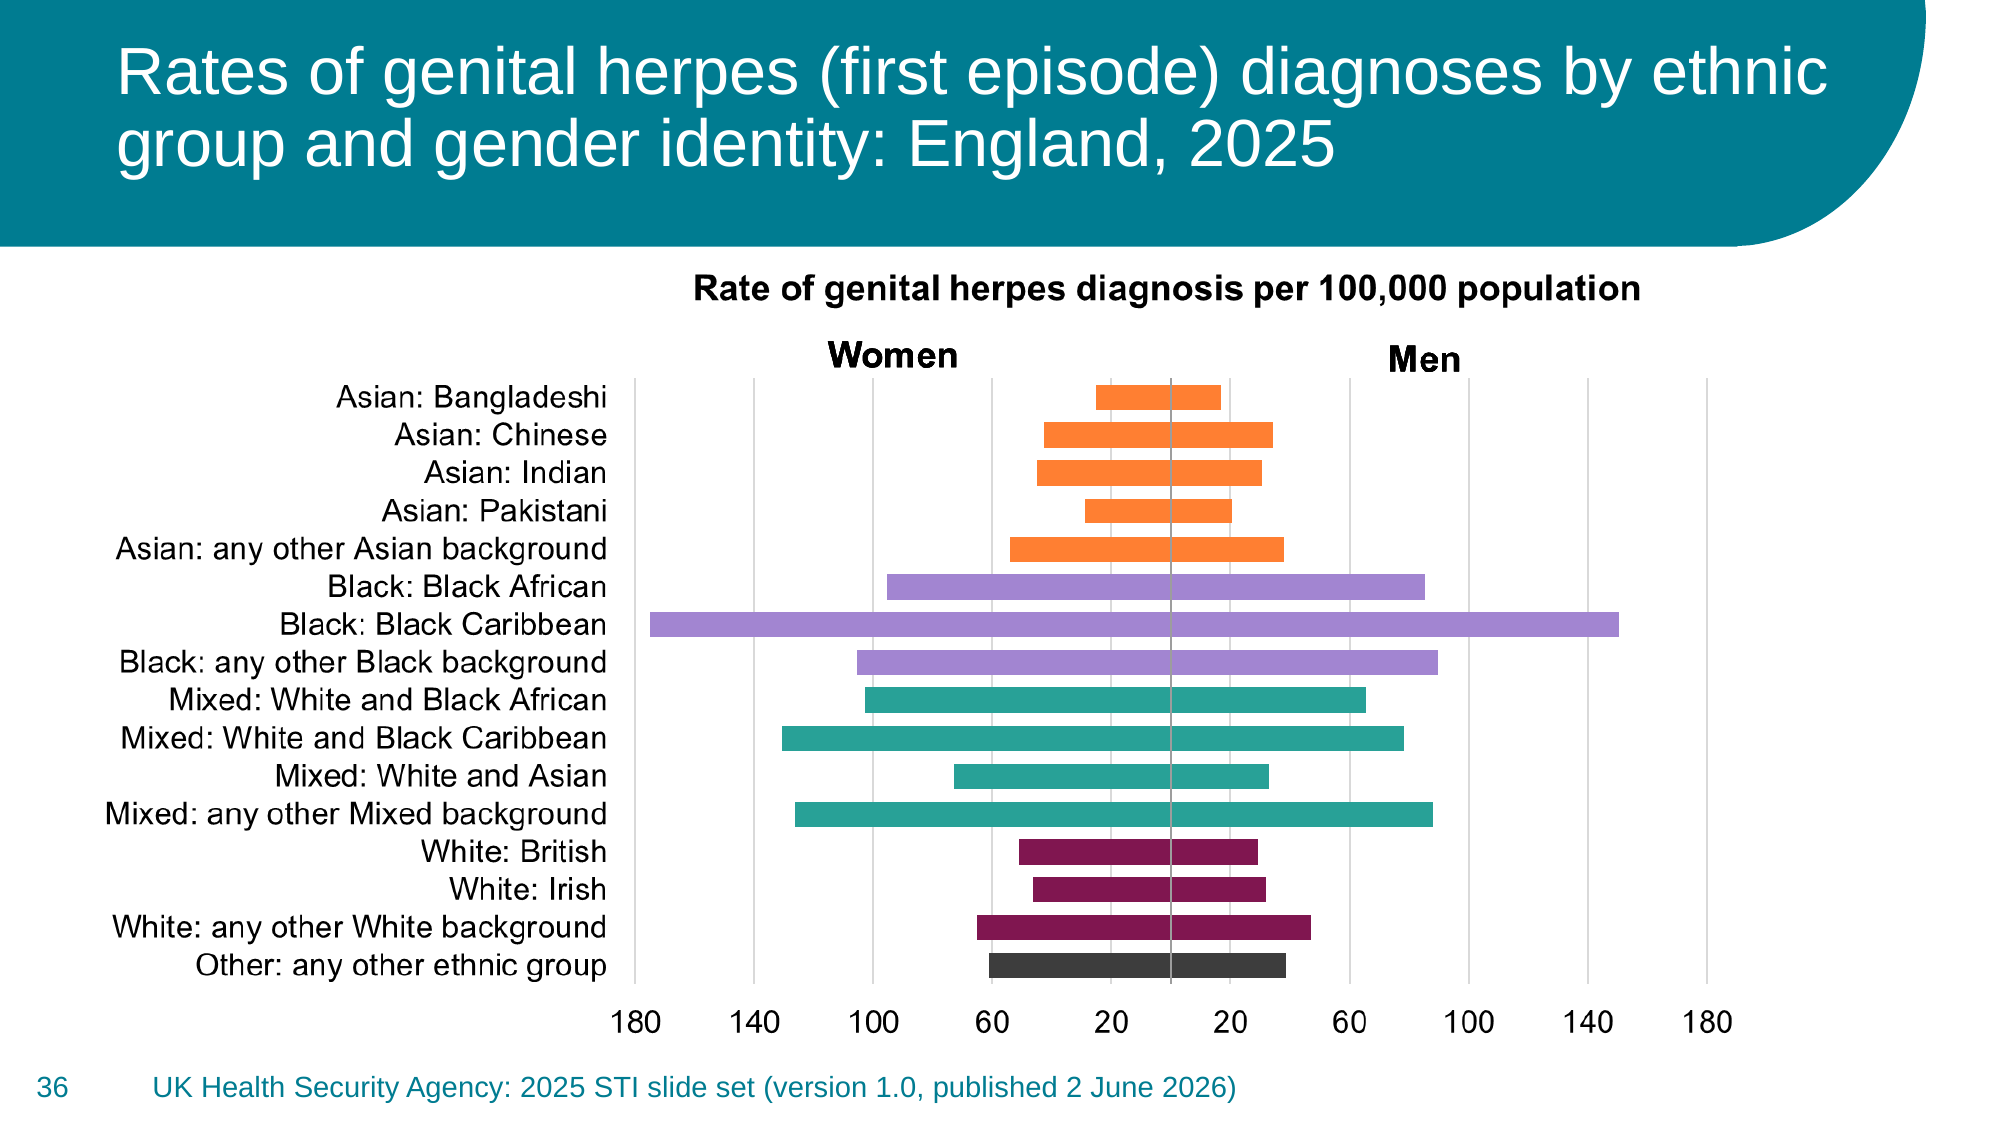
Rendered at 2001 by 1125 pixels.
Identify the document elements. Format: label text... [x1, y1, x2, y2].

text_box UK Health Security Agency: 2025 STI slide set (version 1.0, published 2 June 2026) [137, 1056, 1780, 1116]
title Rates of genital herpes (first episode) diagnoses by ethnic group and gender identity: England, 2025 [101, 29, 1857, 189]
picture [101, 254, 1745, 1057]
text_box [21, 1056, 120, 1117]
